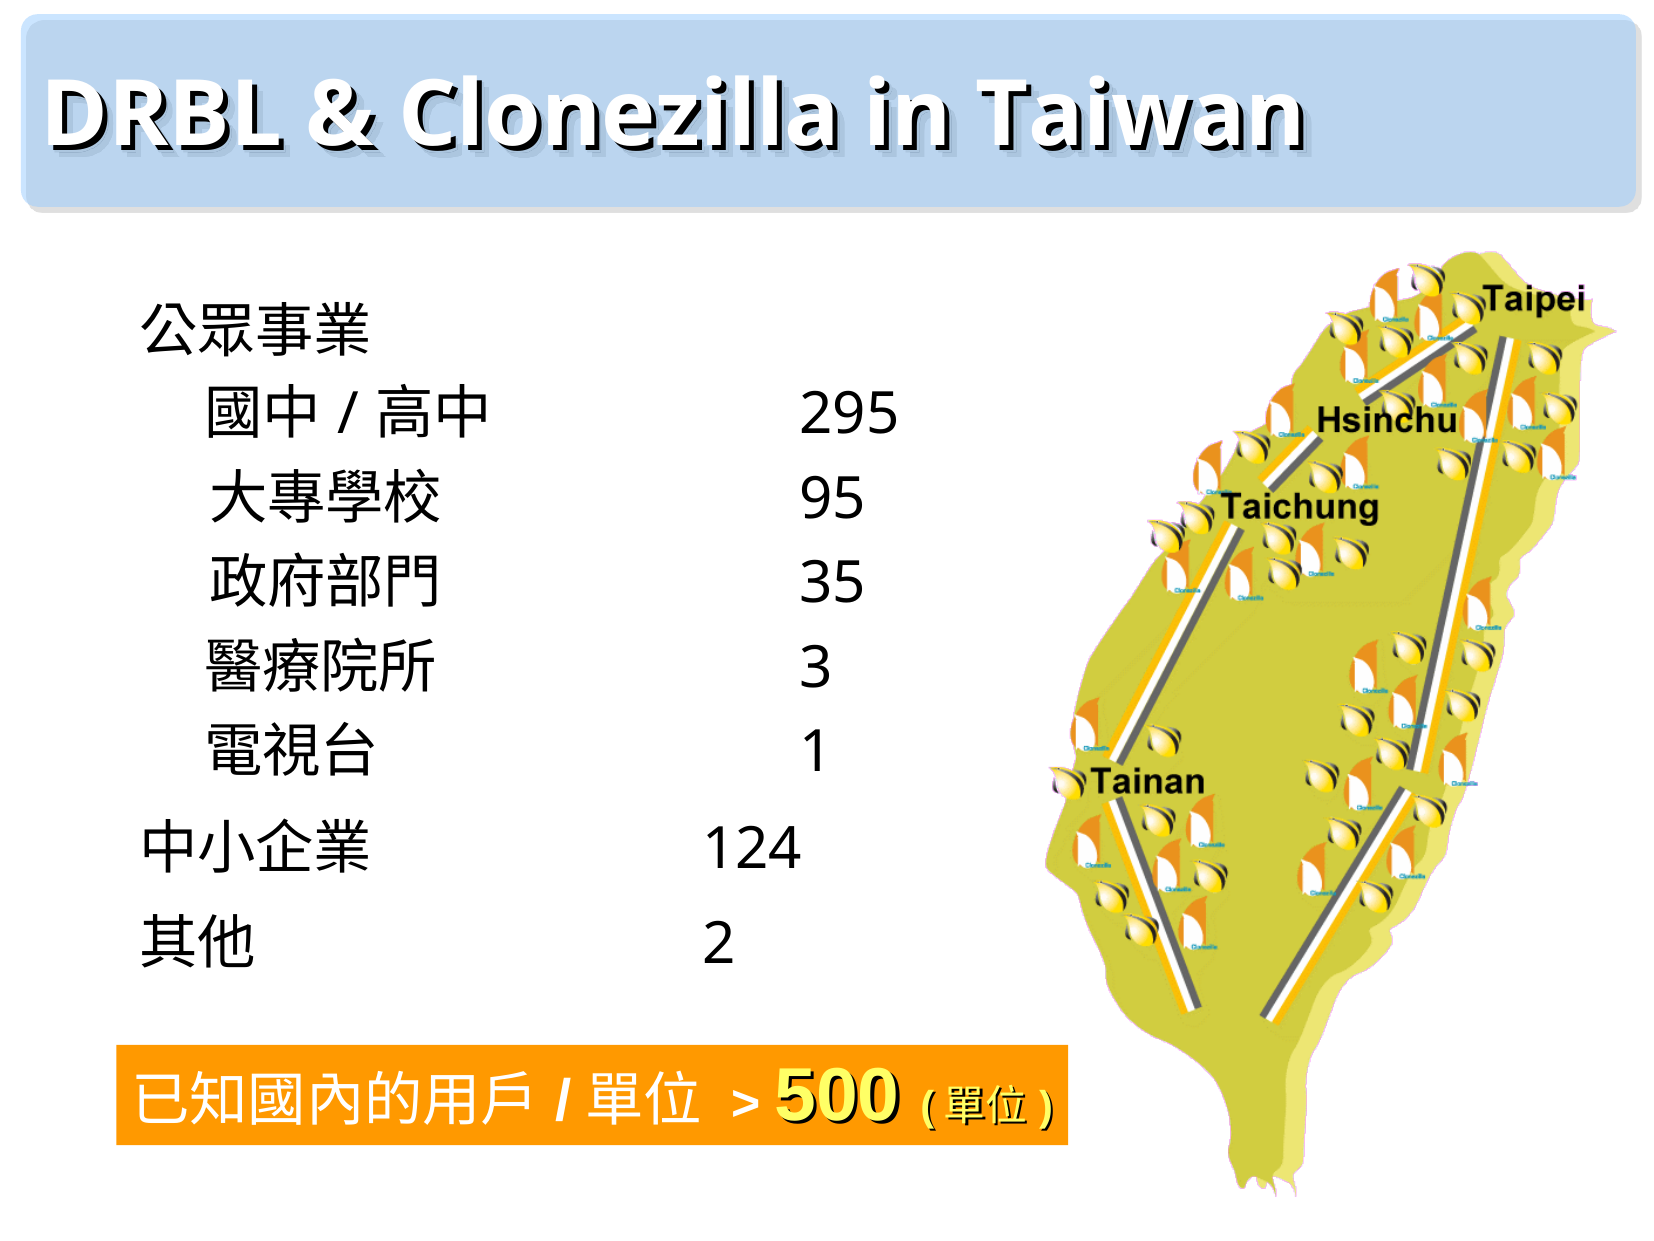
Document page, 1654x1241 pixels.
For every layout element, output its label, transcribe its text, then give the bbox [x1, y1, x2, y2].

text_box 已知國內的用戶/單位 > 500 (單位) [116, 1044, 1029, 1146]
picture [1029, 246, 1628, 1198]
text_box DRBL & Clonezilla in Taiwan [20, 14, 1636, 207]
text_box 公眾事業 國中/高中 295 大專學校 95 政府部門 35 醫療院所 3 電視台 1 中小企業 124 其他 2 [64, 290, 970, 1076]
